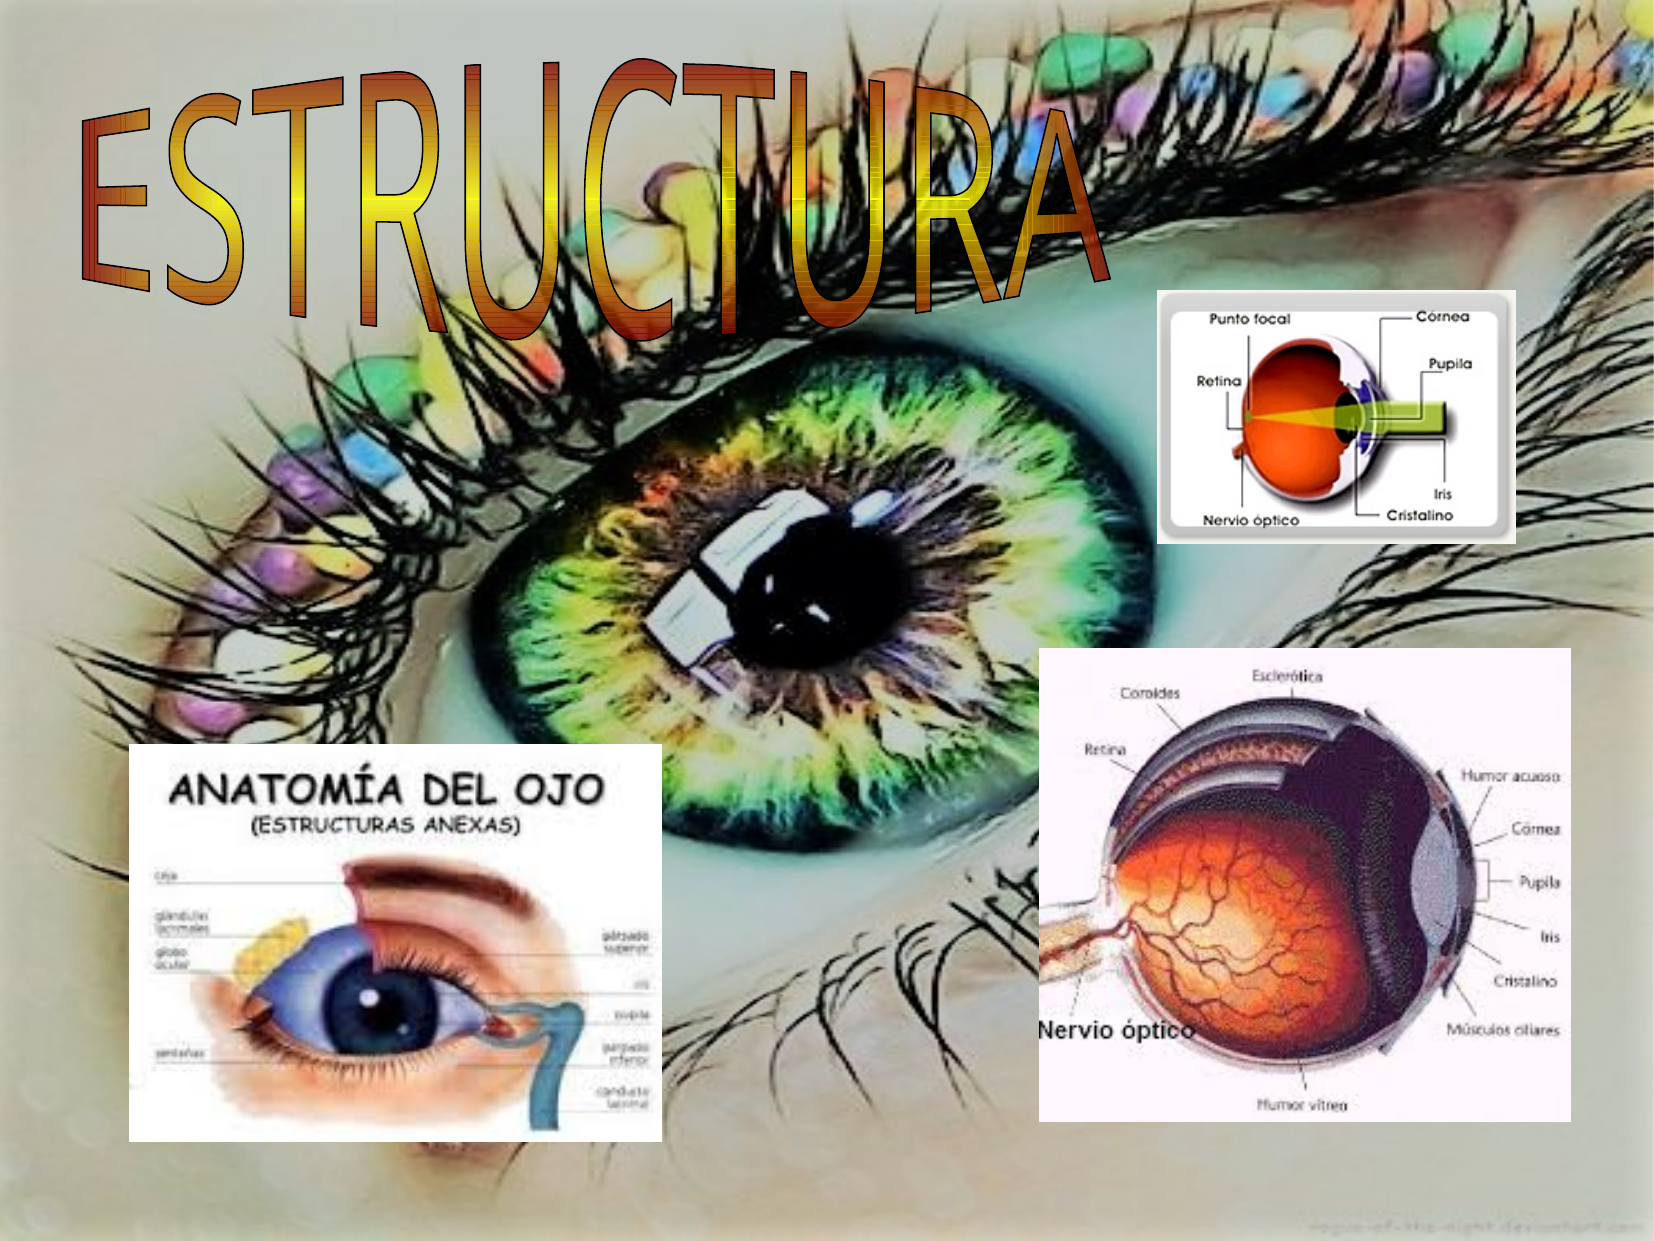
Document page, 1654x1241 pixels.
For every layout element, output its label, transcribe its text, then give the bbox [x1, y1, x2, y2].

text_box ESTRUCTURA [915, 86, 1002, 314]
text_box ESTRUCTURA [791, 71, 884, 328]
text_box ESTRUCTURA [1003, 108, 1111, 299]
text_box ESTRUCTURA [584, 58, 677, 341]
text_box ESTRUCTURA [361, 71, 448, 333]
picture [0, 0, 1654, 1241]
text_box ESTRUCTURA [465, 62, 559, 340]
text_box ESTRUCTURA [683, 63, 775, 335]
text_box ESTRUCTURA [82, 108, 150, 292]
text_box ESTRUCTURA [167, 93, 244, 305]
text_box ESTRUCTURA [252, 77, 343, 318]
